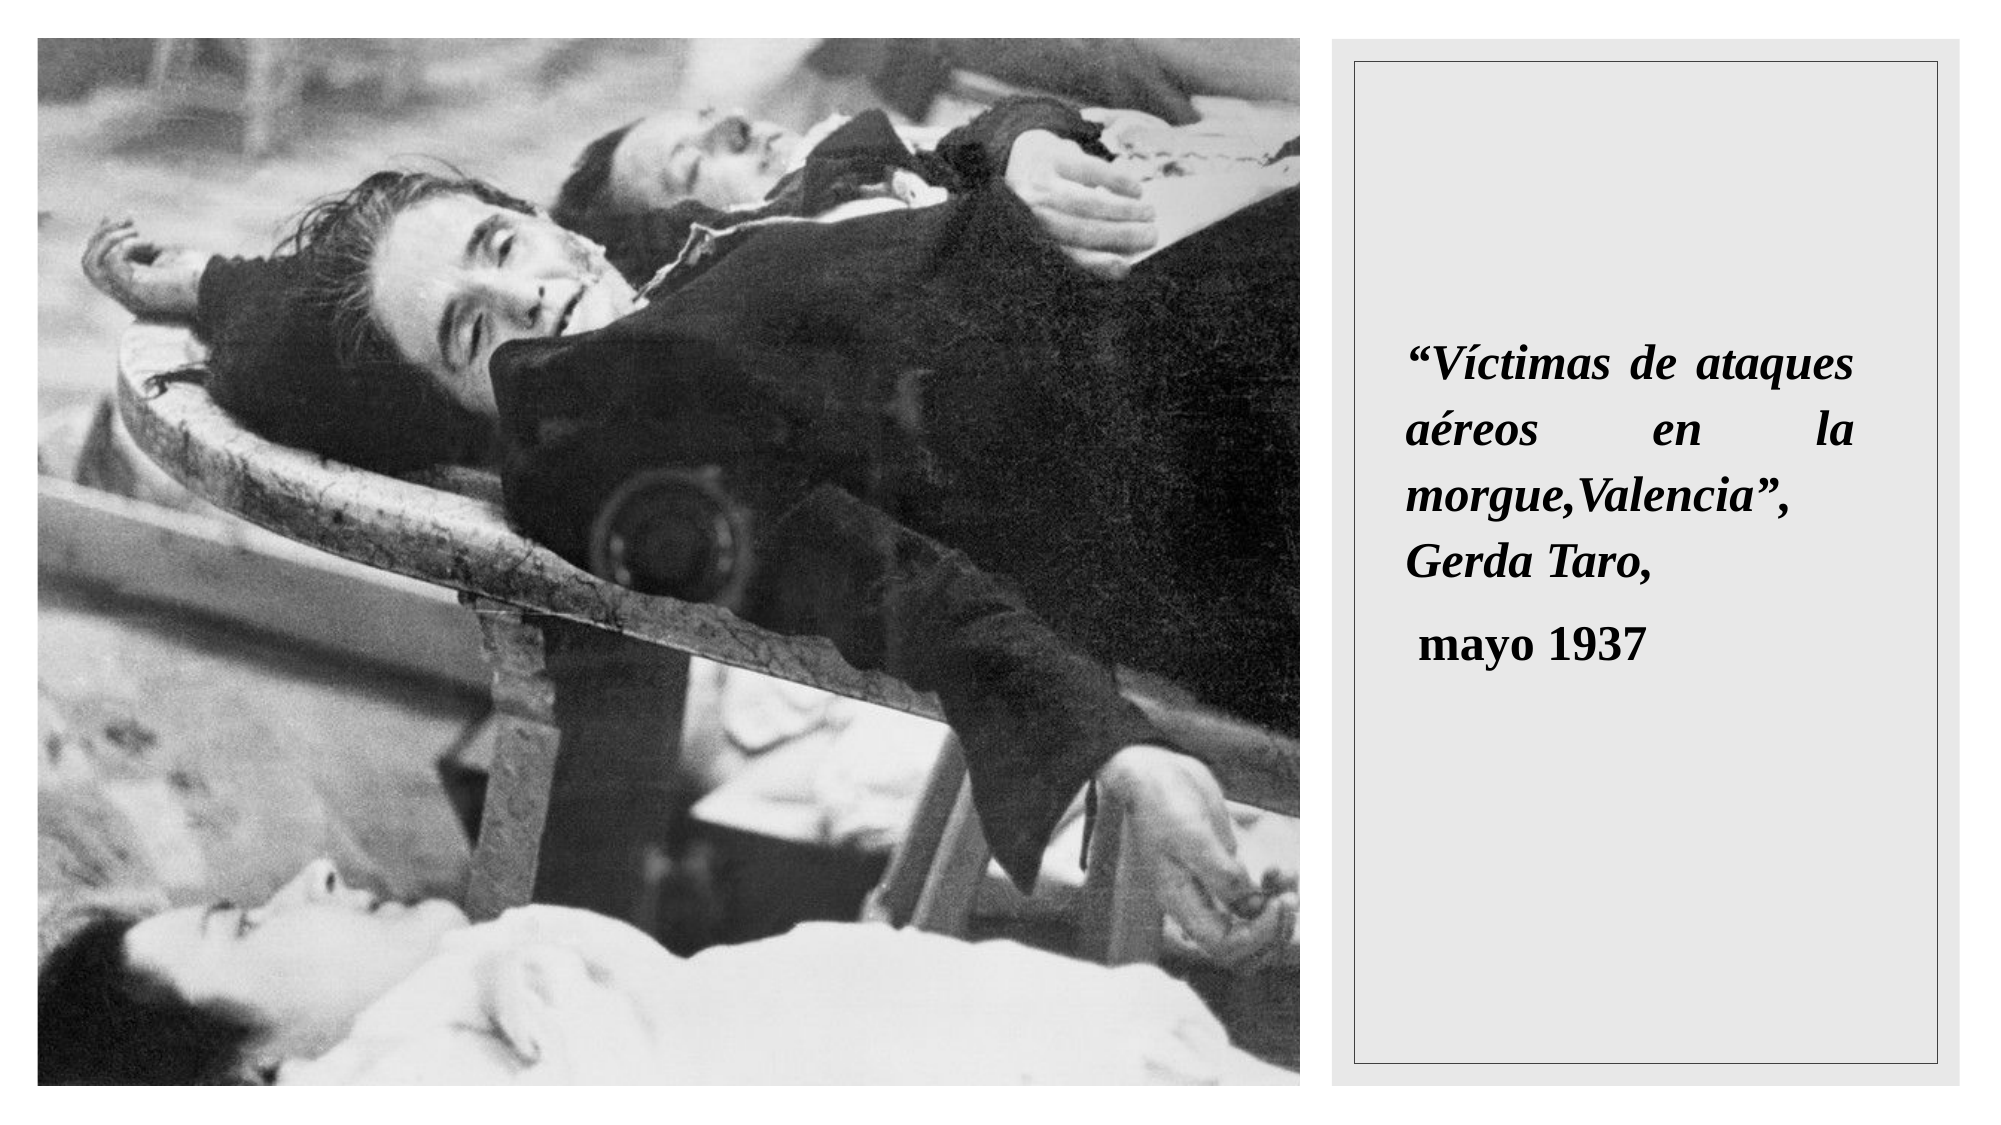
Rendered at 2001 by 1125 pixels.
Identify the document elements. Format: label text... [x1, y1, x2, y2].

list “Víctimas de ataques aéreos en la morgue,Valencia”, Gerda Taro, mayo 1937 [1390, 204, 1907, 968]
picture [37, 38, 1300, 1086]
